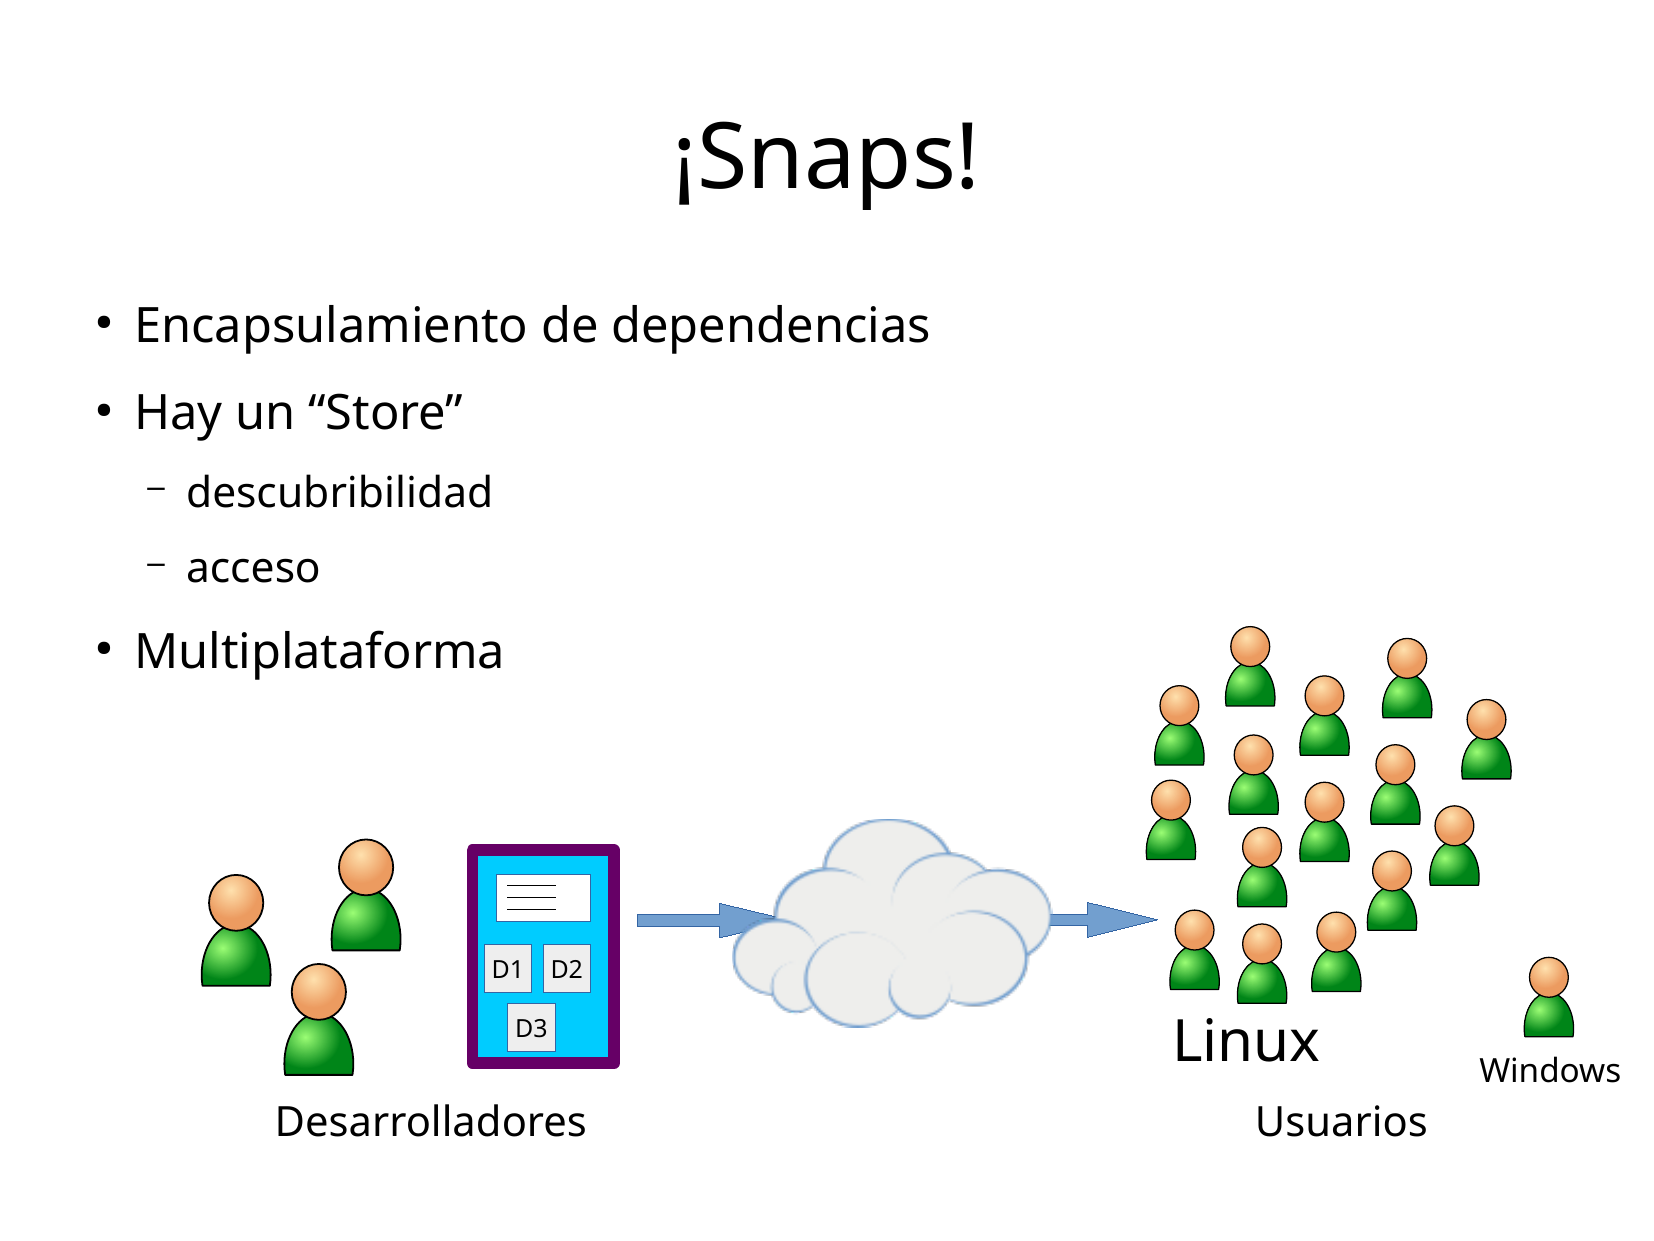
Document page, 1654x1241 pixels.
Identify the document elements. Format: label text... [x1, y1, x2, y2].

text_box Desarrolladores [259, 1083, 615, 1146]
text_box D3 [507, 1003, 556, 1052]
picture [1366, 850, 1418, 932]
picture [732, 819, 1053, 1028]
picture [1236, 923, 1288, 992]
picture [1169, 909, 1220, 991]
text_box [1053, 902, 1158, 938]
picture [1429, 805, 1480, 886]
picture [1236, 826, 1288, 908]
picture [1145, 779, 1197, 861]
picture [1381, 637, 1433, 719]
list Encapsulamiento de dependencias Hay un “Store” descubribilidad acceso Multiplataforma [82, 290, 1571, 686]
text_box [637, 903, 732, 938]
text_box Usuarios [1240, 1083, 1595, 1146]
title ¡Snaps! [82, 49, 1571, 257]
text_box Linux [1157, 992, 1382, 1138]
picture [1311, 911, 1362, 992]
text_box D2 [543, 944, 591, 993]
picture [330, 838, 402, 952]
picture [1461, 698, 1512, 780]
picture [1370, 744, 1421, 825]
picture [1228, 734, 1279, 815]
text_box D1 [484, 944, 532, 993]
picture [200, 874, 272, 987]
picture [1299, 675, 1350, 756]
text_box [472, 850, 615, 1063]
text_box Windows [1464, 1039, 1642, 1129]
picture [1224, 625, 1276, 707]
picture [1523, 956, 1575, 1038]
picture [1299, 781, 1350, 863]
picture [283, 963, 355, 1076]
picture [1154, 685, 1205, 766]
